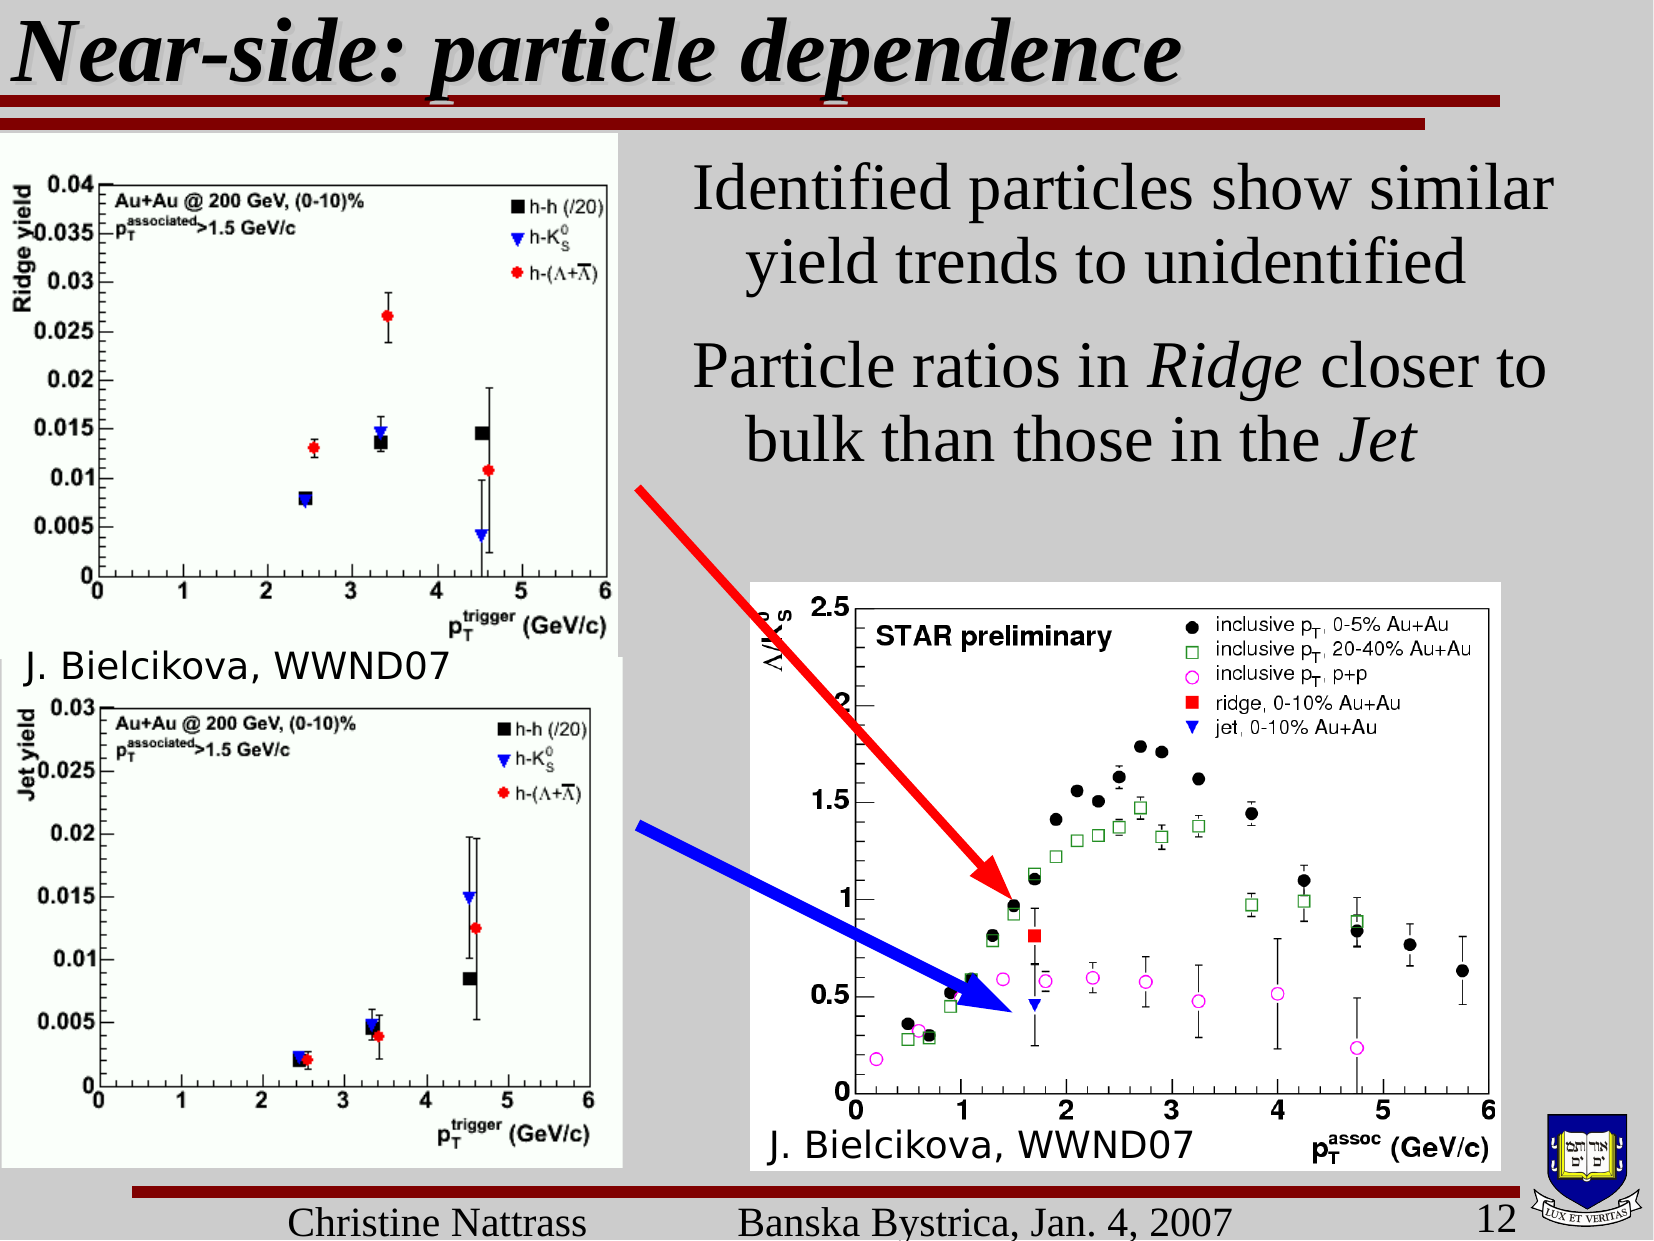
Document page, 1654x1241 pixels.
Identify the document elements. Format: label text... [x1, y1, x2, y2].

text_box J. Bielcikova, WWND07 [10, 637, 563, 696]
title Near-side: particle dependence [11, 0, 1512, 154]
text_box [750, 582, 1501, 1171]
picture [1530, 1114, 1643, 1227]
picture [756, 596, 1495, 1164]
text_box J. Bielcikova, WWND07 [754, 1116, 1307, 1176]
list Identified particles show similar yield trends to unidentified Particle ratios in Ridge closer to bulk than those in the Jet [675, 150, 1571, 601]
picture [0, 133, 623, 1168]
